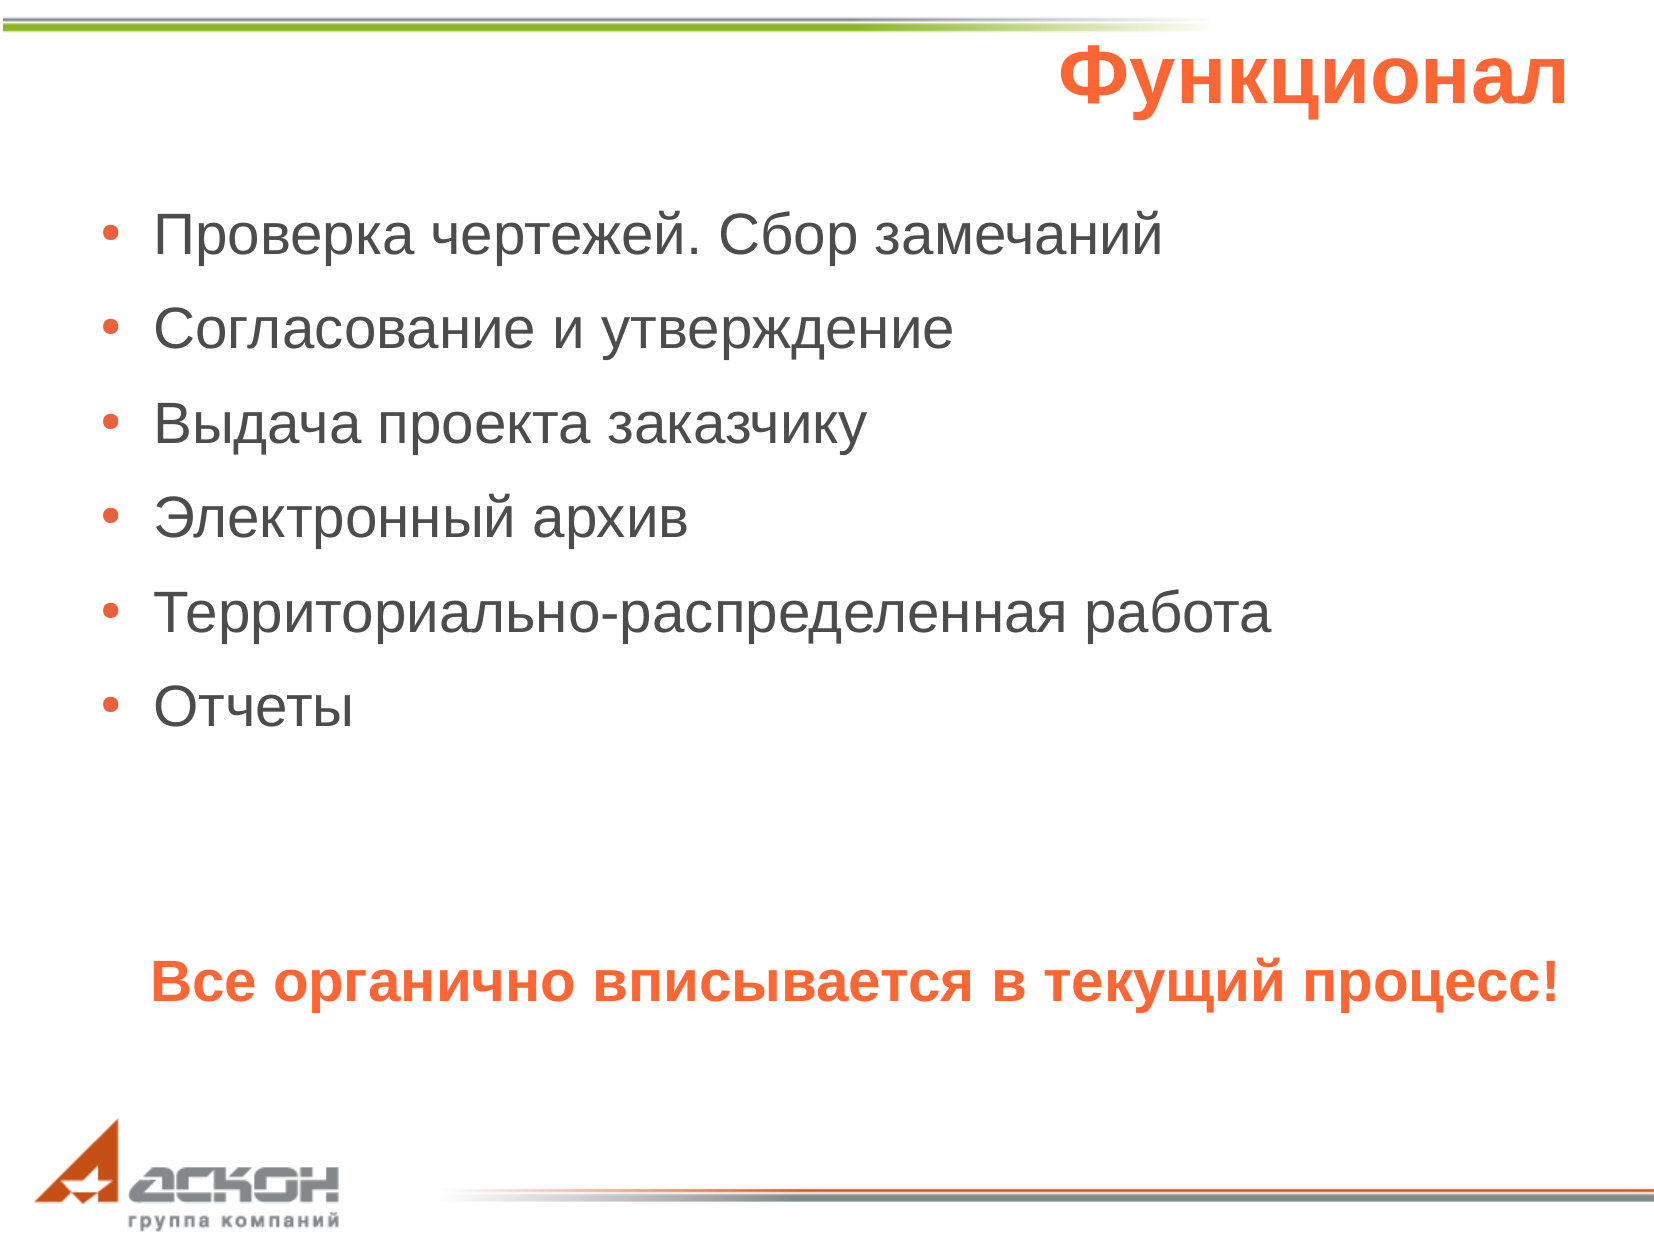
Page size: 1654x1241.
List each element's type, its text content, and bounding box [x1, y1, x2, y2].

list Проверка чертежей. Сбор замечаний Согласование и утверждение Выдача проекта заказчику Электронный архив Территориально-распределенная работа Отчеты [82, 201, 1571, 739]
title Все органично вписывается в текущий процесс! [111, 939, 1600, 1024]
picture [3, 0, 1654, 1241]
title Функционал [82, 28, 1571, 122]
